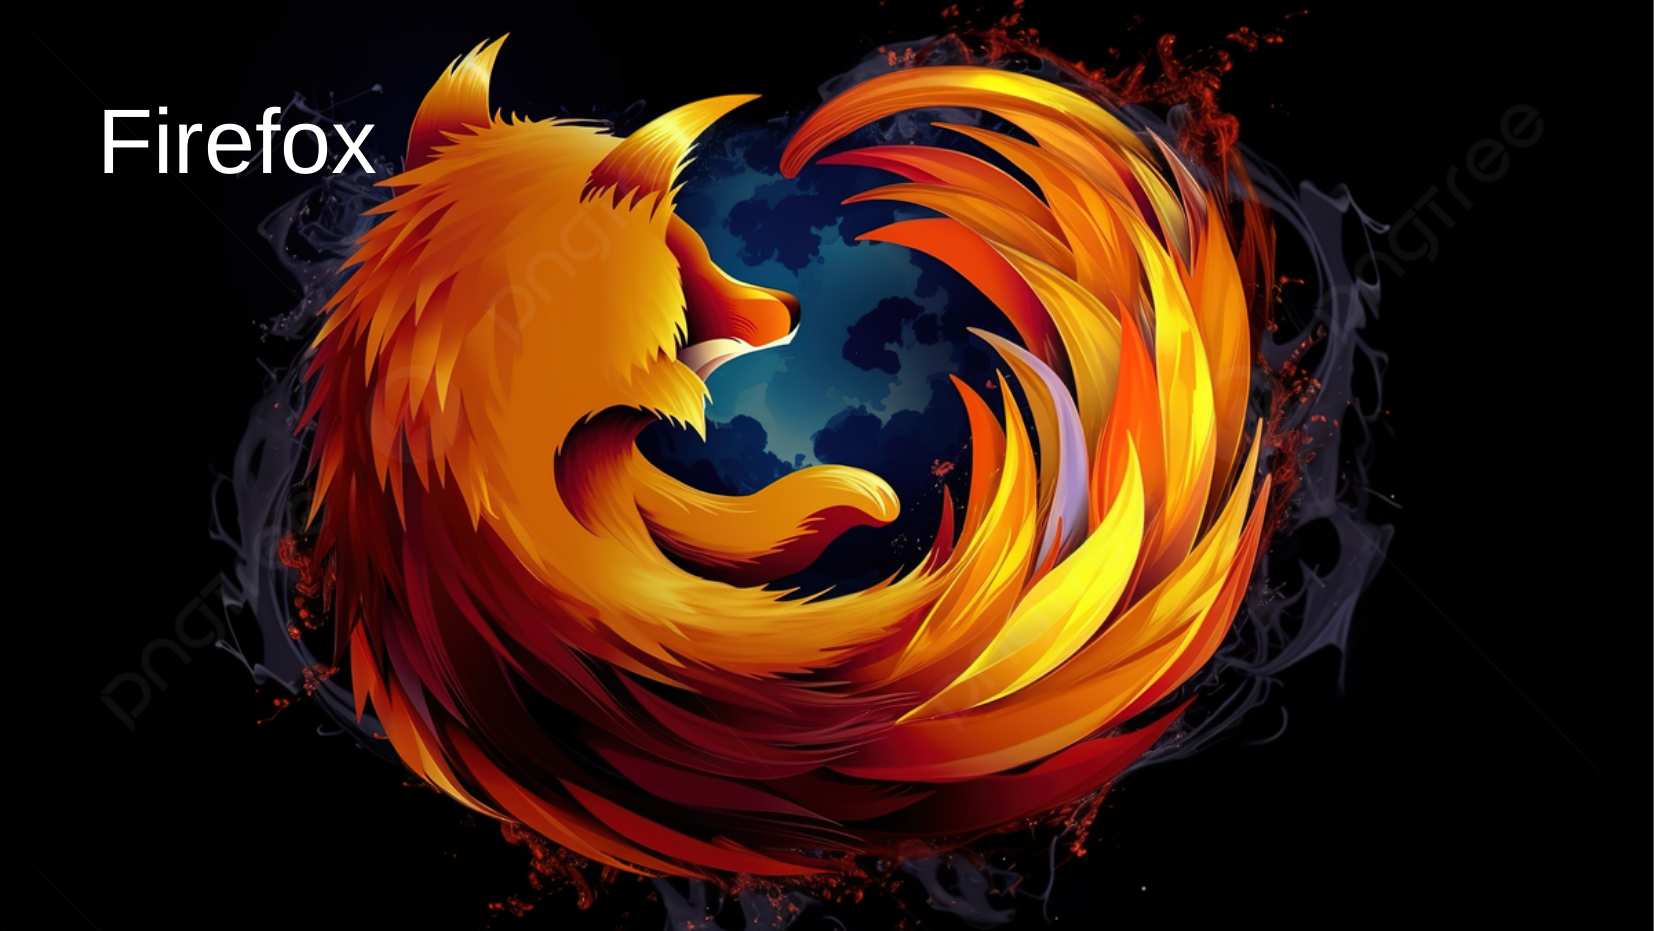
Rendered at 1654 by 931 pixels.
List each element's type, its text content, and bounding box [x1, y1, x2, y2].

text_box Firefox [82, 82, 939, 201]
picture [0, 0, 1654, 931]
